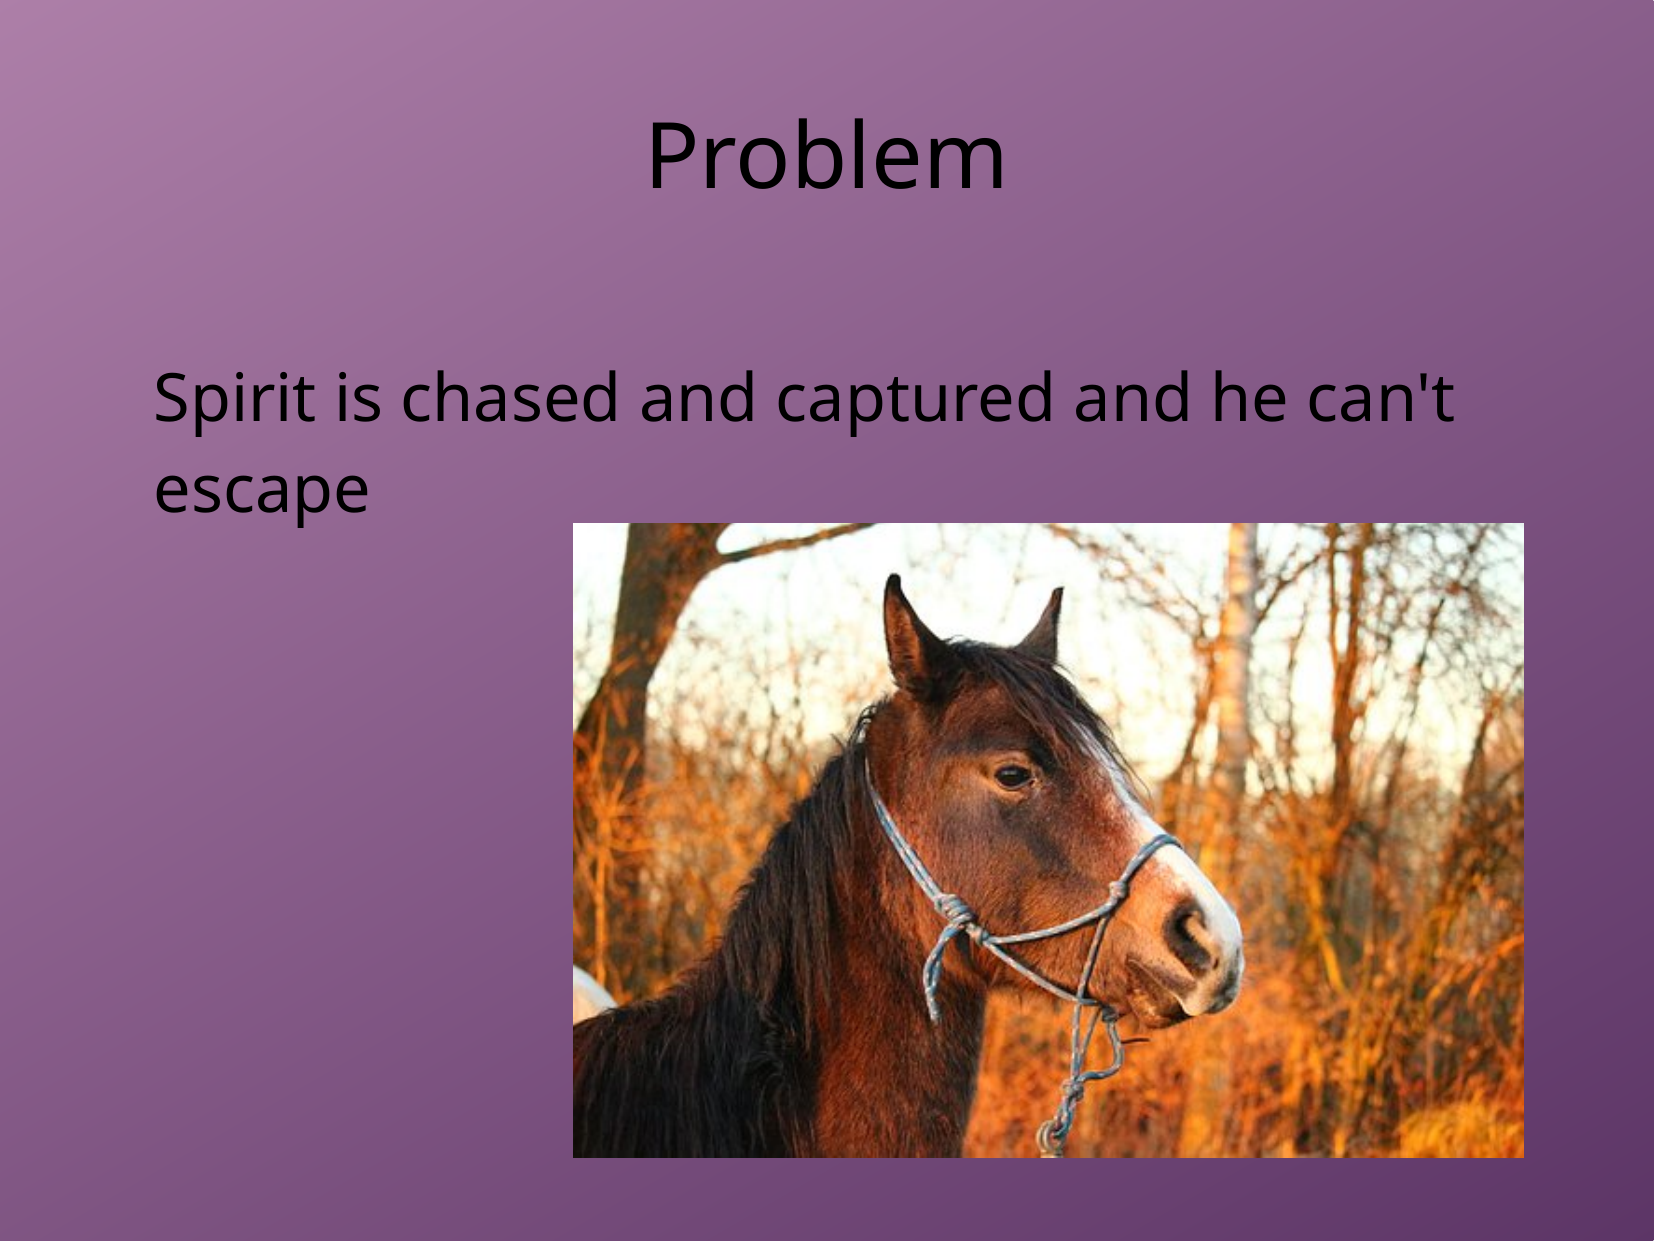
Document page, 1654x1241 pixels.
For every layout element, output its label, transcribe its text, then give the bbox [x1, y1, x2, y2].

list Spirit is chased and captured and he can't escape [82, 141, 1512, 544]
title Problem [82, 49, 1571, 257]
picture [573, 523, 1524, 1158]
